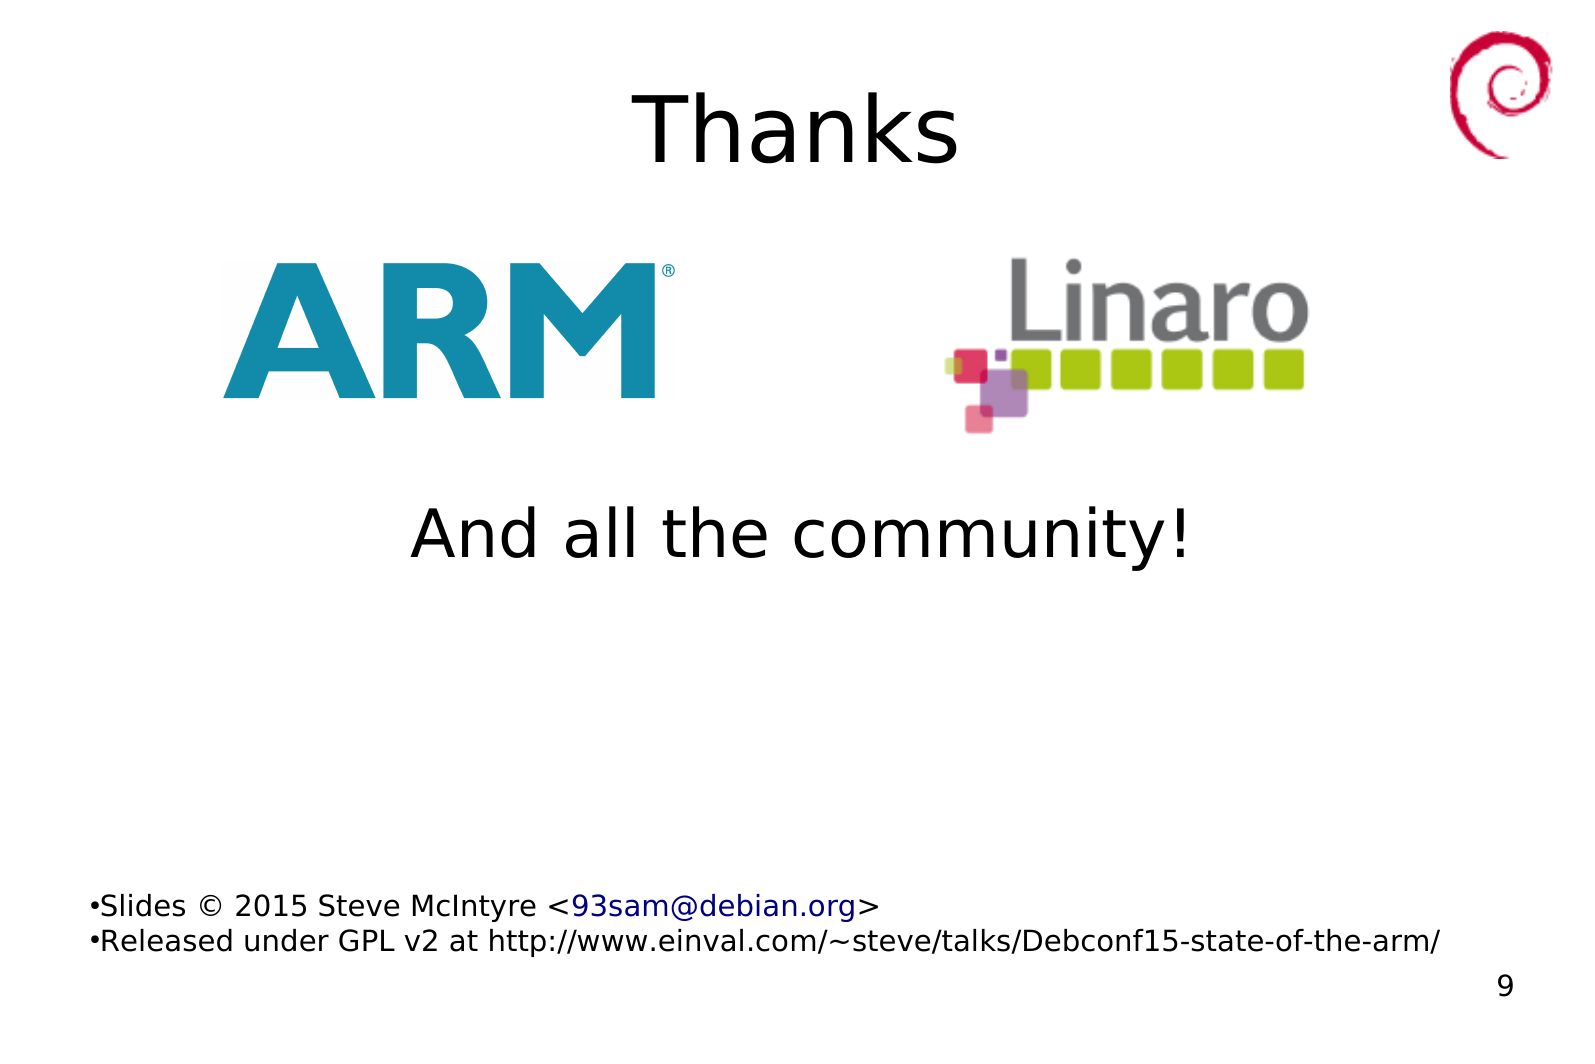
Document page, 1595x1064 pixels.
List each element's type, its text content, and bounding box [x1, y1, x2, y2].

picture [900, 187, 1351, 488]
picture [1450, 31, 1555, 159]
title Thanks [79, 49, 1515, 213]
text_box And all the community! [378, 495, 1228, 574]
text_box Slides © 2015 Steve McIntyre <93sam@debian.org> Released under GPL v2 at http://www.einval.com/~steve/talks/Debconf15-state-of-the-arm/ [75, 882, 1463, 975]
picture [222, 262, 676, 399]
